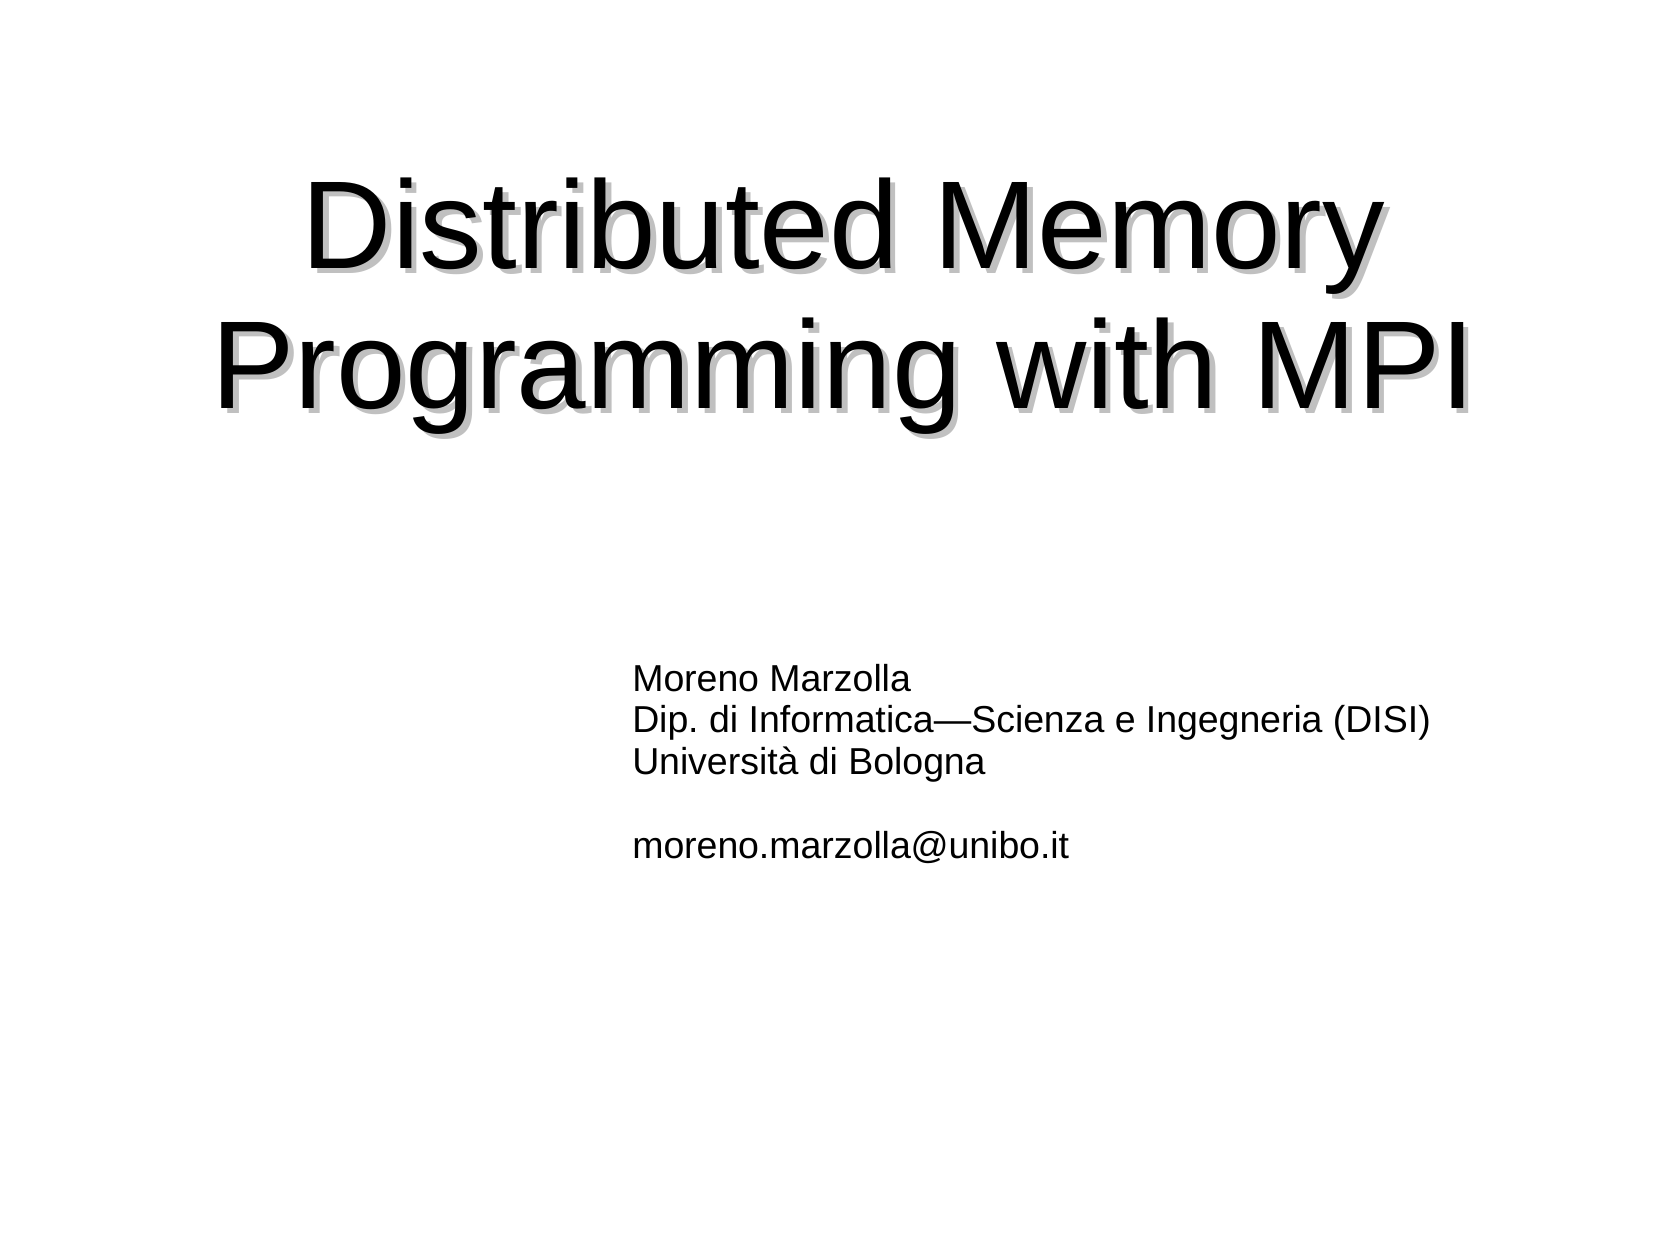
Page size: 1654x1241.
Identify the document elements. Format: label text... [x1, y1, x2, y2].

text_box Moreno Marzolla Dip. di Informatica—Scienza e Ingegneria (DISI) Università di Bologna moreno.marzolla@unibo.it [617, 649, 1447, 1003]
text_box Distributed Memory Programming with MPI [75, 147, 1613, 443]
